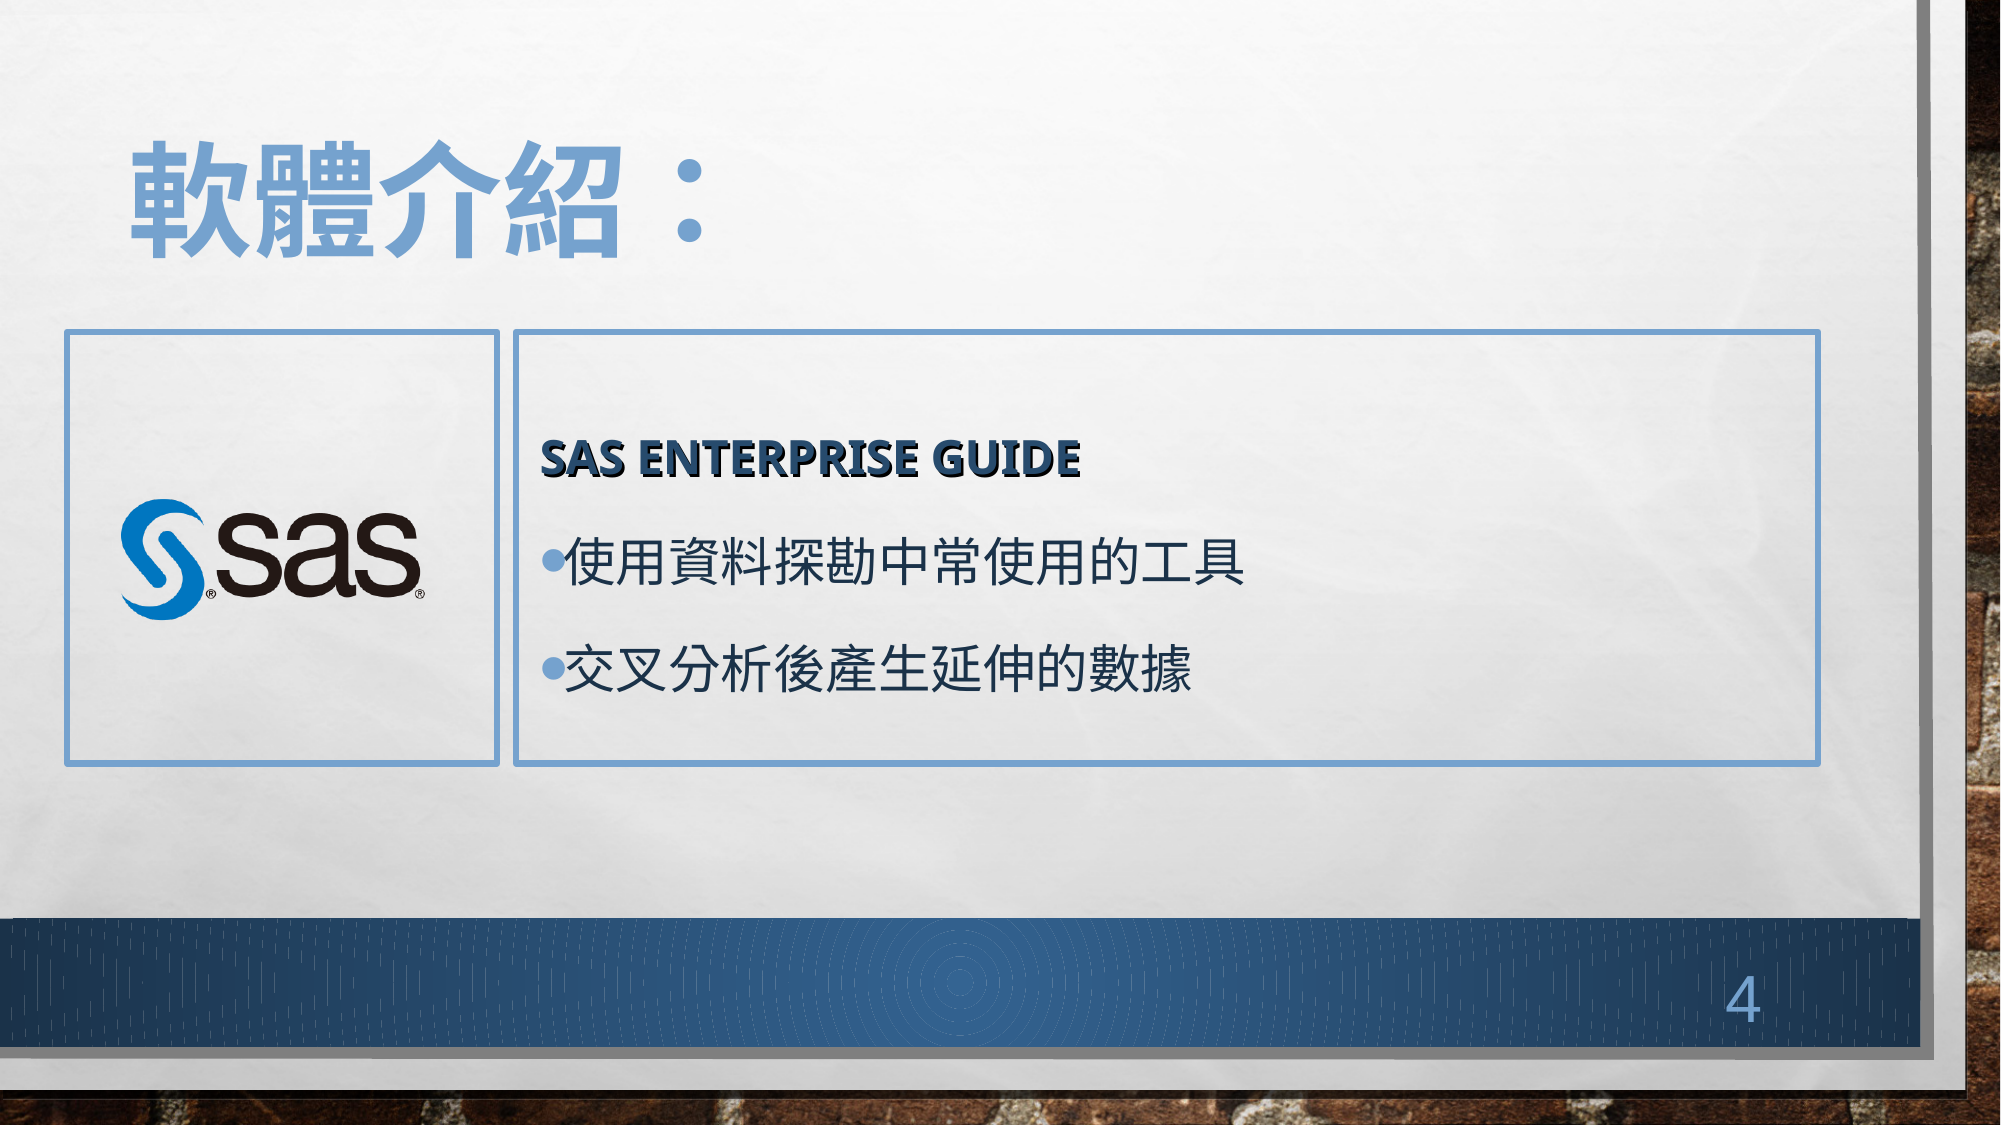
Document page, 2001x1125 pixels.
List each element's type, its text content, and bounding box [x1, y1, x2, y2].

text_box 3 [1669, 947, 1819, 1030]
picture [115, 475, 449, 641]
title 軟體介紹： [112, 112, 1819, 302]
list SAS Enterprise Guide 使用資料探勘中常使用的工具 交叉分析後產生延伸的數據 [524, 408, 1919, 707]
